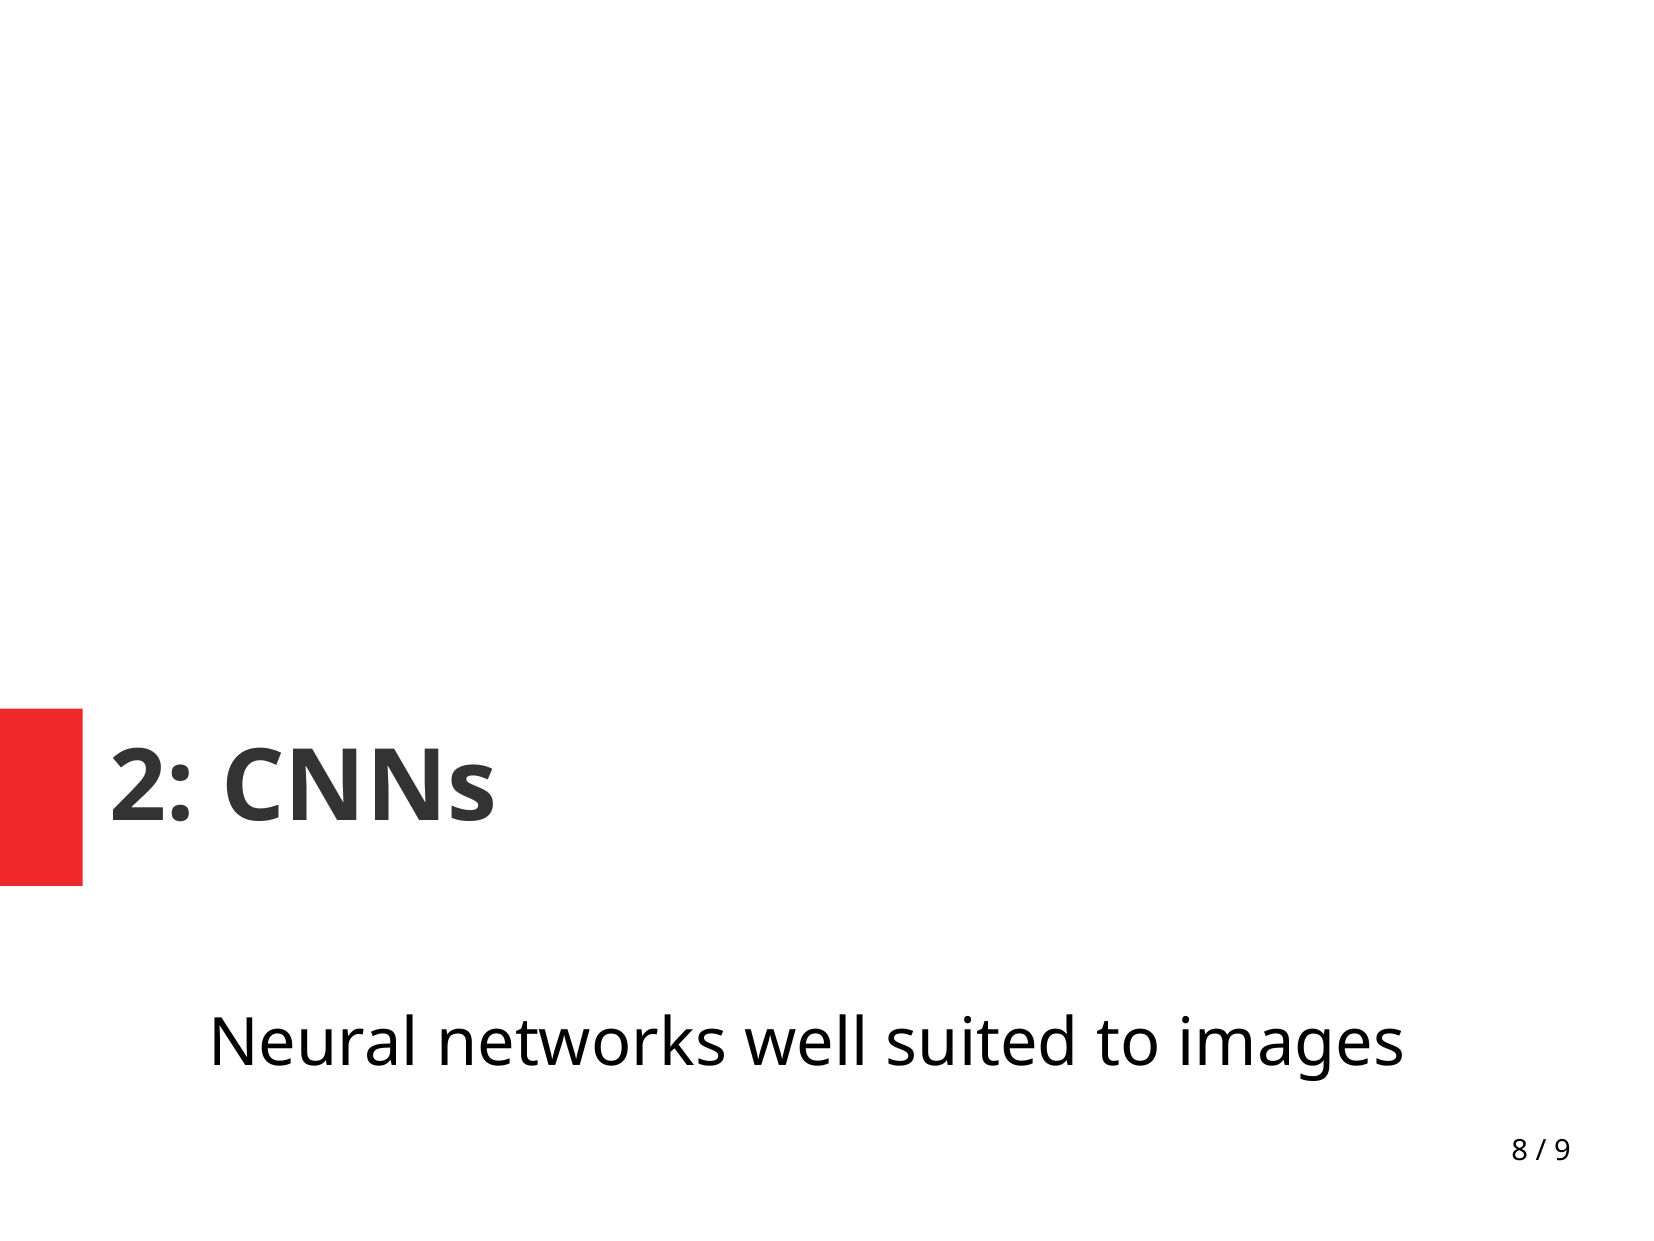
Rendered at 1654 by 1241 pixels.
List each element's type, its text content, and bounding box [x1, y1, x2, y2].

title 2: CNNs [109, 663, 1516, 901]
subtitle Neural networks well suited to images [105, 958, 1511, 1120]
